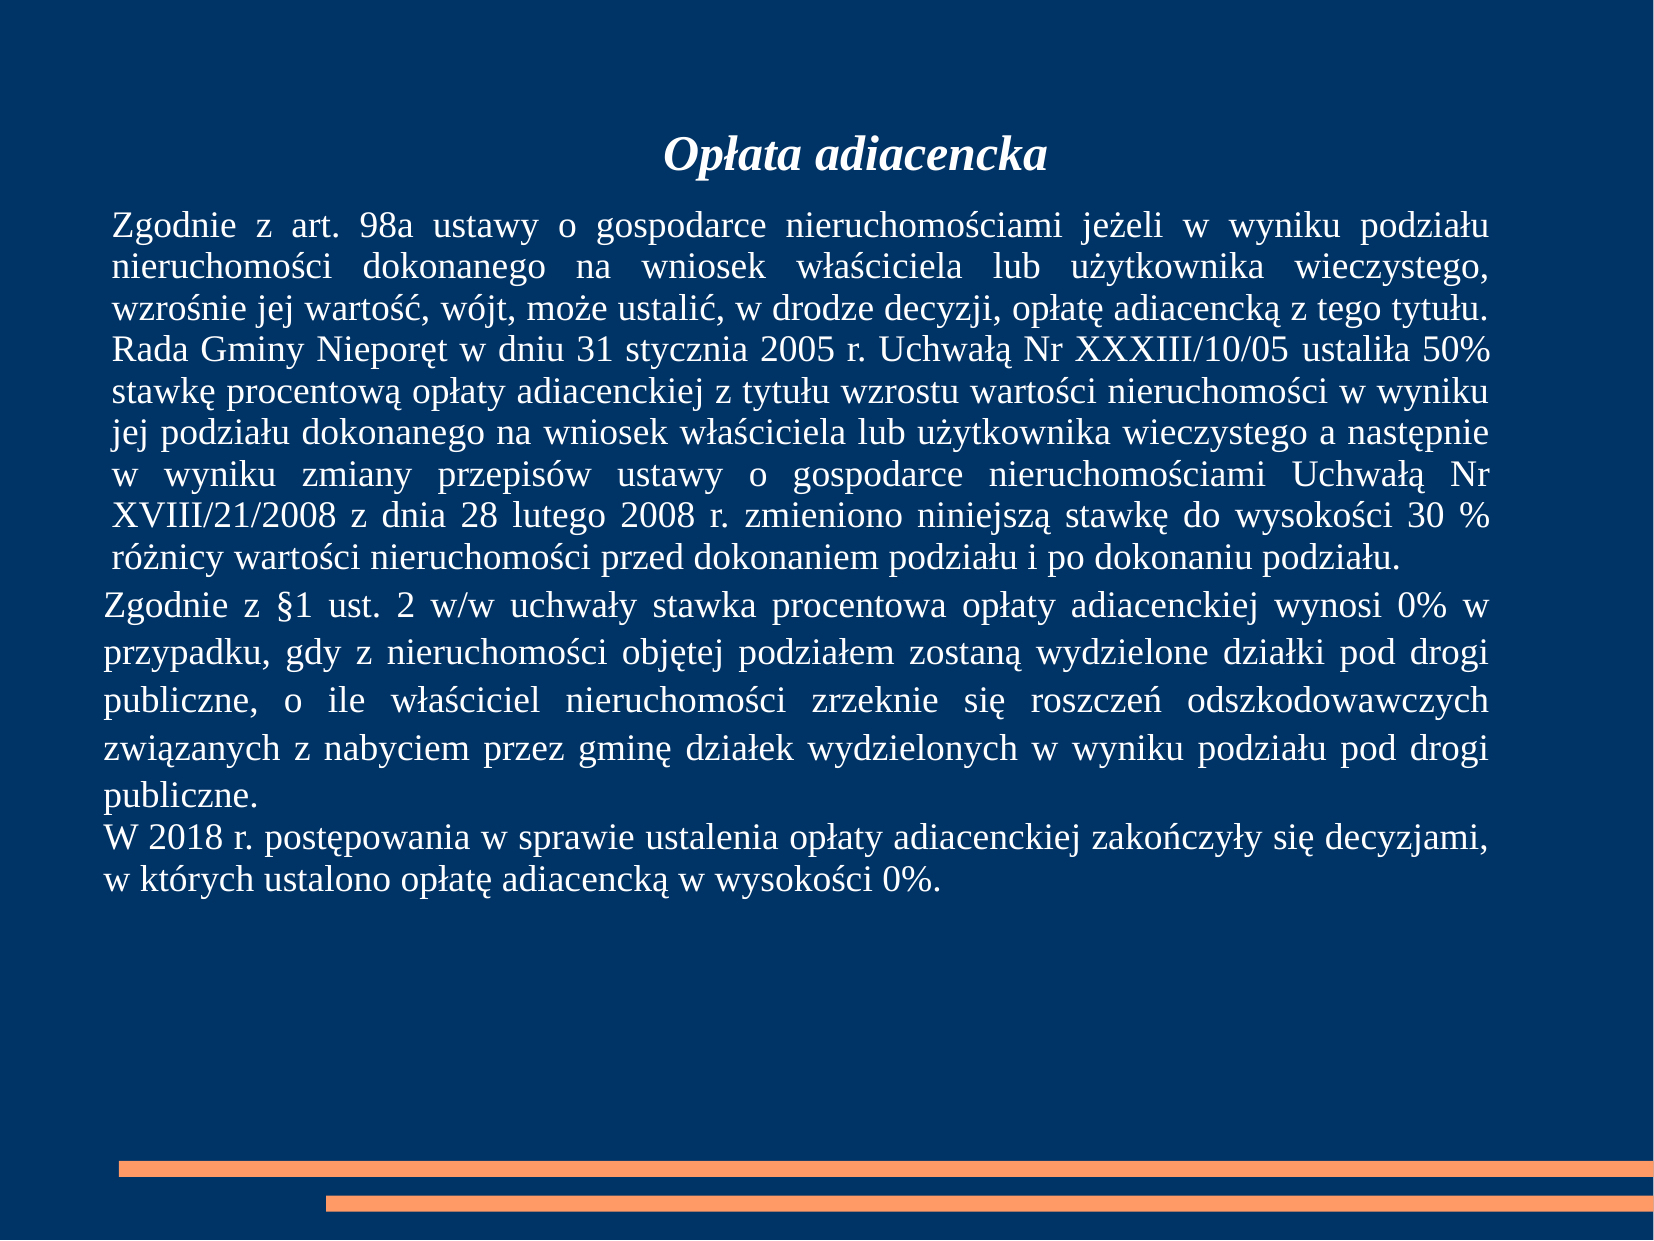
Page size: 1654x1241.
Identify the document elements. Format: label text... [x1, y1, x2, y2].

text_box Opłata adiacencka [531, 118, 1182, 196]
text_box Zgodnie z art. 98a ustawy o gospodarce nieruchomościami jeżeli w wyniku podziału nieruchomości dokonanego na wniosek właściciela lub użytkownika wieczystego, wzrośnie jej wartość, wójt, może ustalić, w drodze decyzji, opłatę adiacencką z tego tytułu. Rada Gminy Nieporęt w dniu 31 stycznia 2005 r. Uchwałą Nr XXXIII/10/05 ustaliła 50% stawkę procentową opłaty adiacenckiej z tytułu wzrostu wartości nieruchomości w wyniku jej podziału dokonanego na wniosek właściciela lub użytkownika wieczystego a następnie w wyniku zmiany przepisów ustawy o gospodarce nieruchomościami Uchwałą Nr XVIII/21/2008 z dnia 28 lutego 2008 r. zmieniono niniejszą stawkę do wysokości 30 % różnicy wartości nieruchomości przed dokonaniem podziału i po dokonaniu podziału. Zgodnie z §1 ust. 2 w/w uchwały stawka procentowa opłaty adiacenckiej wynosi 0% w przypadku, gdy z nieruchomości objętej podziałem zostaną wydzielone działki pod drogi publiczne, o ile właściciel nieruchomości zrzeknie się roszczeń odszkodowawczych związanych z nabyciem przez gminę działek wydzielonych w wyniku podziału pod drogi publiczne. W 2018 r. postępowania w sprawie ustalenia opłaty adiacenckiej zakończyły się decyzjami, w których ustalono opłatę adiacencką w wysokości 0%. [88, 196, 1506, 1009]
